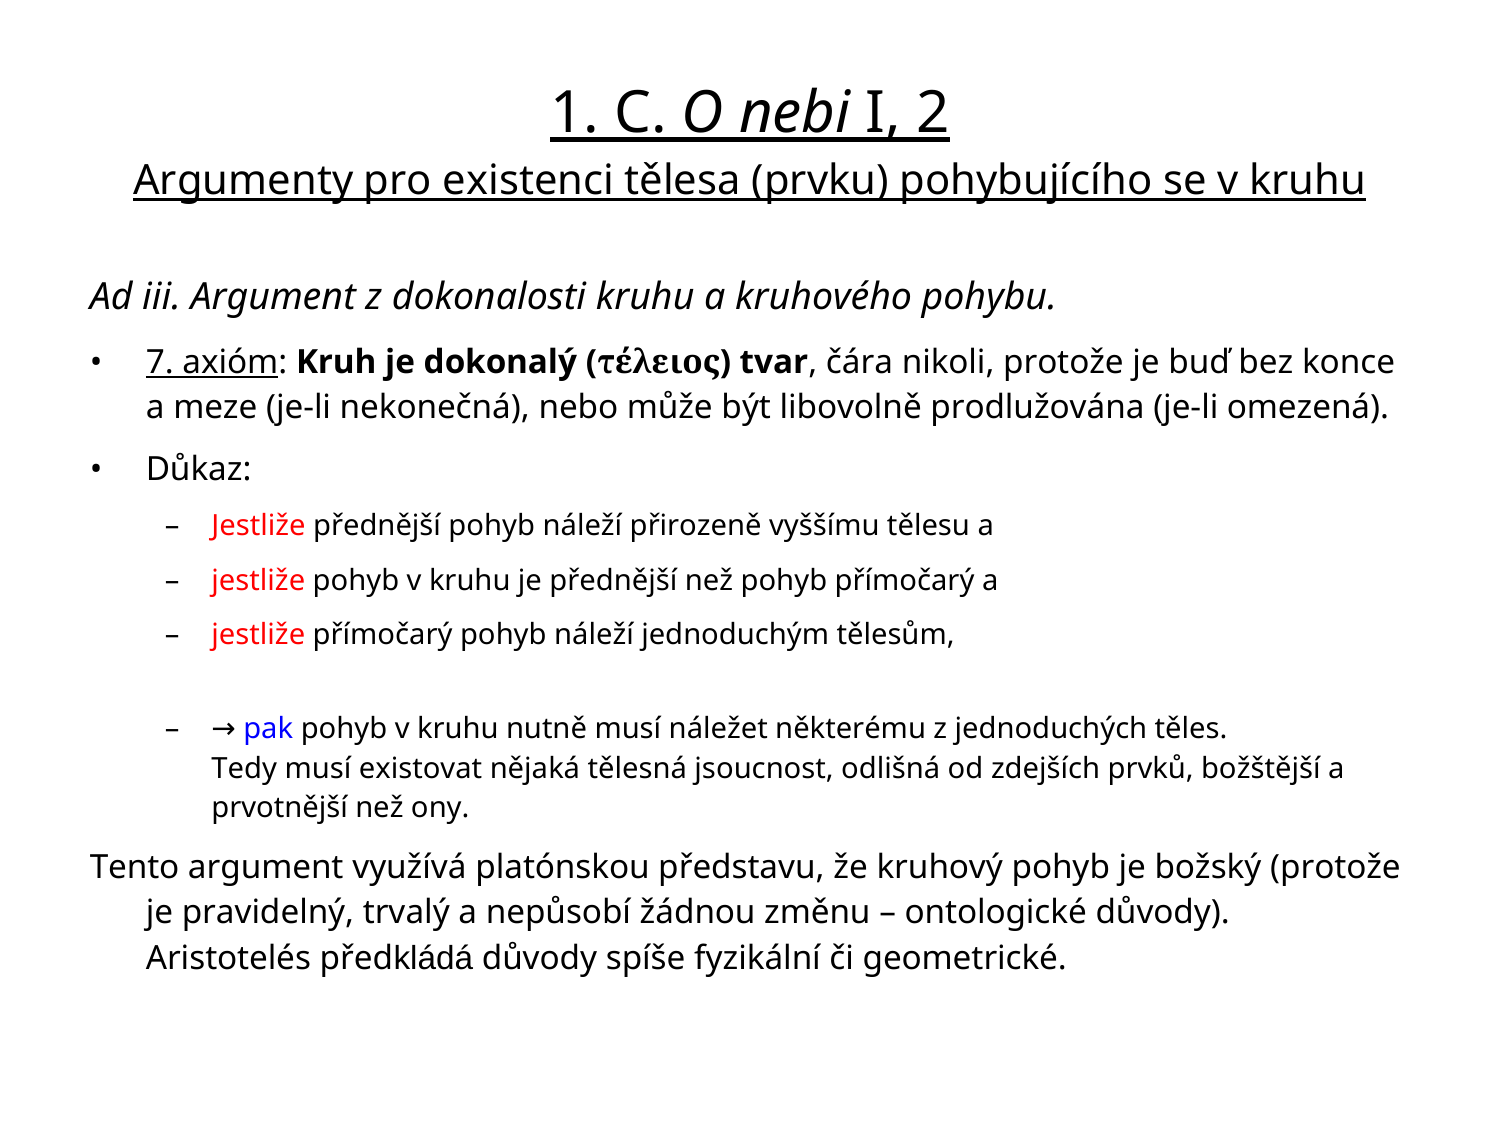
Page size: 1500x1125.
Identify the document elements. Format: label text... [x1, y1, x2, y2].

title 1. C. O nebi I, 2 Argumenty pro existenci tělesa (prvku) pohybujícího se v kruhu [75, 45, 1426, 233]
list Ad iii. Argument z dokonalosti kruhu a kruhového pohybu. 7. axióm: Kruh je dokonalý (τέλειος) tvar, čára nikoli, protože je buď bez konce a meze (je-li nekonečná), nebo může být libovolně prodlužována (je-li omezená). Důkaz: Jestliže přednější pohyb náleží přirozeně vyššímu tělesu a jestliže pohyb v kruhu je přednější než pohyb přímočarý a jestliže přímočarý pohyb náleží jednoduchým tělesům, → pak pohyb v kruhu nutně musí náležet některému z jednoduchých těles. Tedy musí existovat nějaká tělesná jsoucnost, odlišná od zdejších prvků, božštější a prvotnější než ony. Tento argument využívá platónskou představu, že kruhový pohyb je božský (protože je pravidelný, trvalý a nepůsobí žádnou změnu – ontologické důvody). Aristotelés předkládá důvody spíše fyzikální či geometrické. [75, 262, 1426, 1012]
